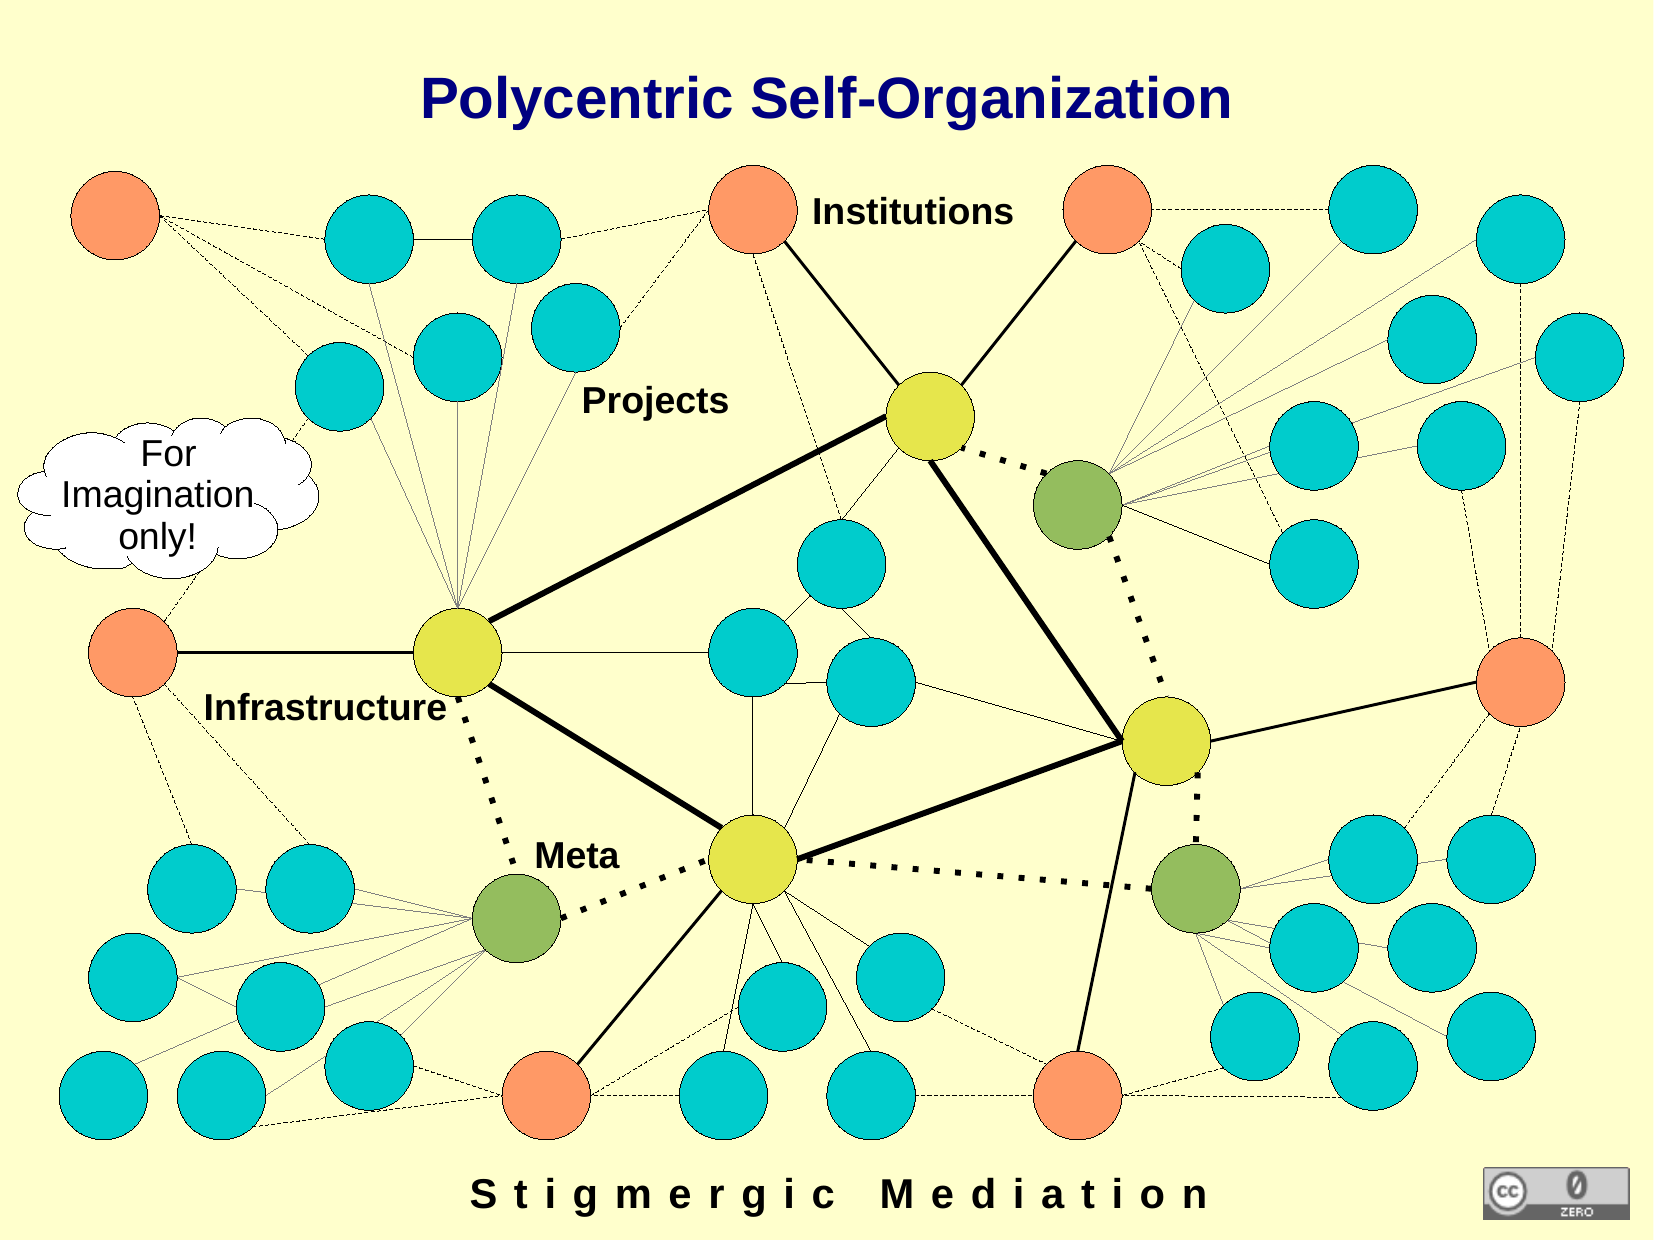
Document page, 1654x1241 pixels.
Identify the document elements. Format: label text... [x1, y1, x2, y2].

text_box Stigmergic Mediation [454, 1163, 1223, 1226]
text_box [1328, 165, 1418, 254]
text_box [1269, 519, 1359, 609]
text_box [1151, 844, 1241, 934]
text_box [708, 165, 797, 254]
text_box [265, 844, 355, 934]
text_box [738, 962, 827, 1052]
text_box [1535, 312, 1625, 402]
text_box Infrastructure [188, 679, 463, 736]
text_box [1446, 814, 1536, 904]
text_box [1062, 165, 1152, 254]
text_box [1476, 637, 1566, 727]
text_box [1387, 295, 1477, 384]
text_box [708, 608, 798, 697]
text_box [885, 372, 975, 461]
text_box [70, 171, 160, 260]
text_box [826, 1051, 916, 1140]
text_box [324, 1021, 414, 1111]
text_box Projects [566, 372, 745, 429]
text_box [1210, 992, 1300, 1081]
text_box [1181, 224, 1270, 314]
text_box [324, 194, 414, 284]
text_box [88, 608, 178, 697]
text_box [797, 519, 886, 609]
text_box [147, 844, 237, 934]
text_box [1446, 992, 1536, 1081]
text_box [531, 283, 621, 372]
text_box [1033, 460, 1123, 550]
text_box [1417, 401, 1506, 491]
text_box [501, 1051, 591, 1140]
picture [1483, 1167, 1630, 1220]
text_box [679, 1051, 768, 1140]
text_box [236, 962, 325, 1052]
text_box [1269, 401, 1359, 491]
text_box [826, 637, 916, 727]
text_box [1033, 1051, 1123, 1140]
text_box [1328, 814, 1418, 904]
text_box [413, 312, 503, 402]
text_box [59, 1051, 148, 1140]
text_box [1387, 903, 1477, 993]
text_box [856, 933, 945, 1022]
text_box [1122, 697, 1211, 786]
text_box [295, 342, 384, 432]
text_box [472, 874, 561, 963]
text_box [1476, 194, 1566, 284]
text_box [1328, 1021, 1418, 1111]
text_box [88, 933, 178, 1022]
text_box Institutions [797, 183, 1030, 240]
text_box [708, 814, 798, 904]
title Polycentric Self-Organization [82, 25, 1571, 172]
text_box [472, 194, 562, 284]
text_box For Imagination only! [17, 418, 319, 579]
text_box [1269, 903, 1359, 993]
text_box Meta [519, 826, 635, 884]
text_box [177, 1051, 266, 1140]
text_box [413, 608, 503, 697]
